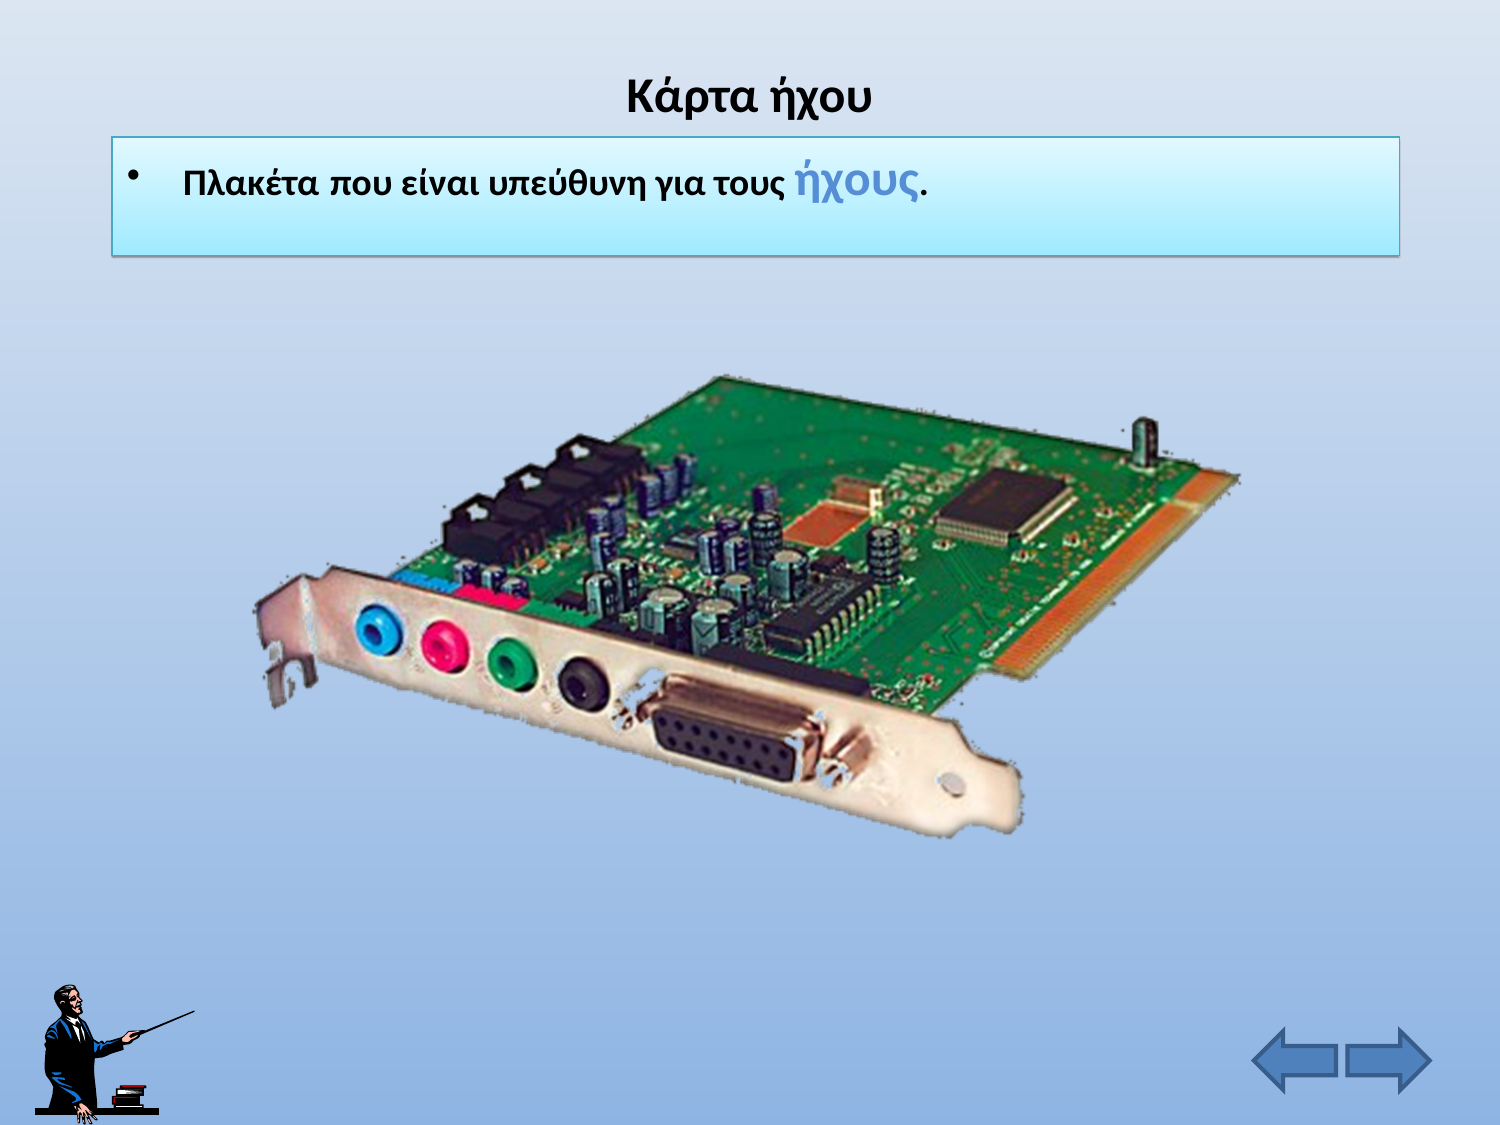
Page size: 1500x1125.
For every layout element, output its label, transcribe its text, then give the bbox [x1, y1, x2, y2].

text_box Πλακέτα που είναι υπεύθυνη για τους ήχους. [112, 137, 1400, 256]
picture [222, 333, 1284, 954]
title Κάρτα ήχου [75, 45, 1426, 141]
